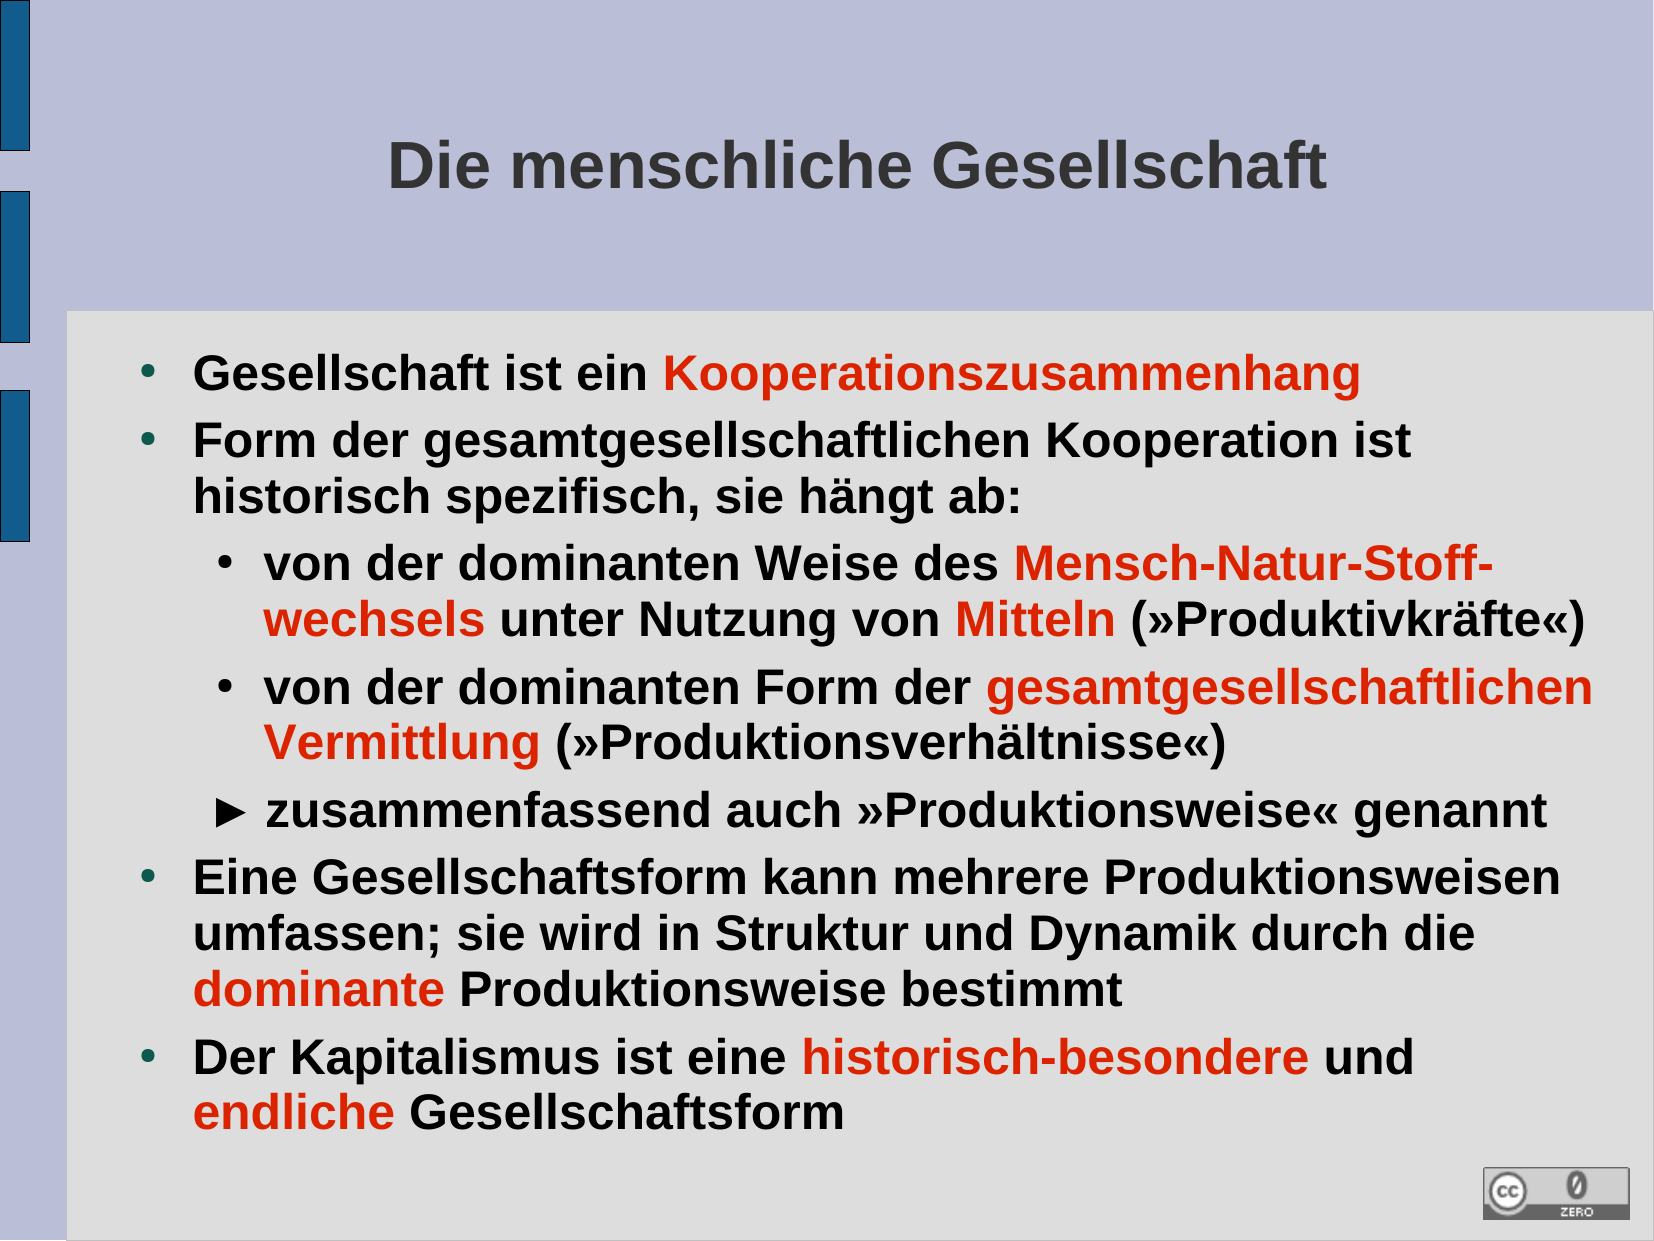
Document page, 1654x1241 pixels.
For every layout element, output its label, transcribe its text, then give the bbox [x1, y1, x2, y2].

picture [1483, 1167, 1630, 1220]
list Gesellschaft ist ein Kooperationszusammenhang Form der gesamtgesellschaftlichen Kooperation ist historisch spezifisch, sie hängt ab: von der dominanten Weise des Mensch-Natur-Stoff-wechsels unter Nutzung von Mitteln (»Produktivkräfte«) von der dominanten Form der gesamtgesellschaftlichen Vermittlung (»Produktionsverhältnisse«) ► zusammenfassend auch »Produktionsweise« genannt Eine Gesellschaftsform kann mehrere Produktionsweisen umfassen; sie wird in Struktur und Dynamik durch die dominante Produktionsweise bestimmt Der Kapitalismus ist eine historisch-besondere und endliche Gesellschaftsform [121, 344, 1595, 1152]
title Die menschliche Gesellschaft [121, 61, 1595, 269]
